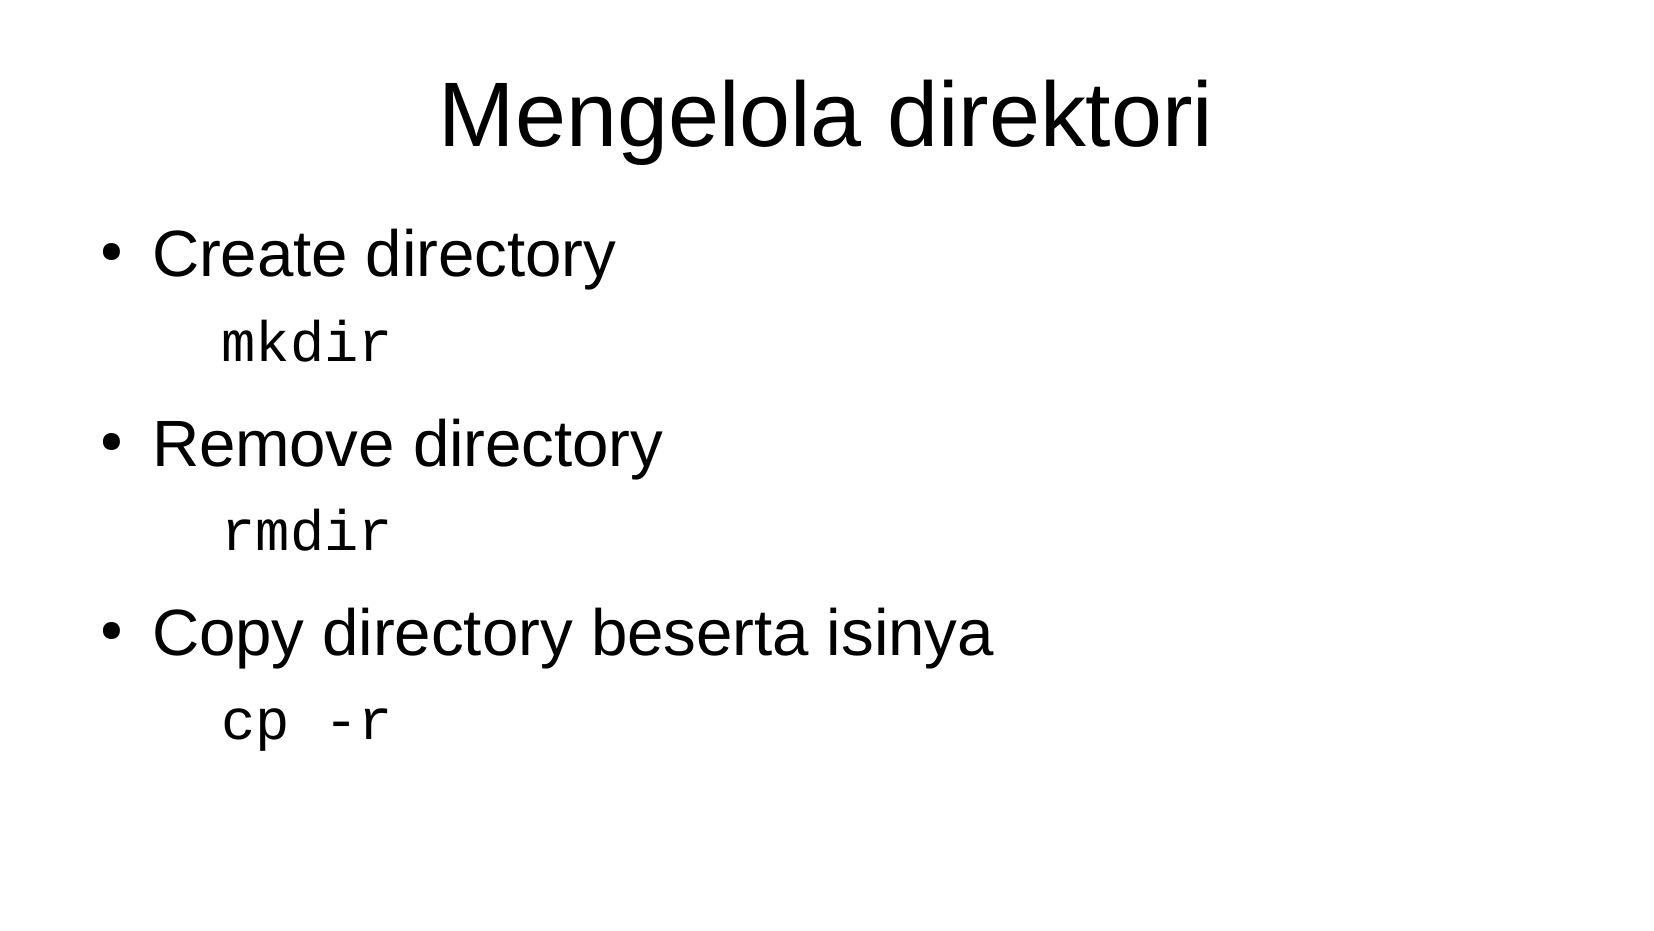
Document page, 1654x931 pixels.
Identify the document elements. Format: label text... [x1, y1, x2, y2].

title Mengelola direktori [82, 37, 1571, 193]
list Create directory mkdir Remove directory rmdir Copy directory beserta isinya cp -r [82, 217, 1571, 758]
